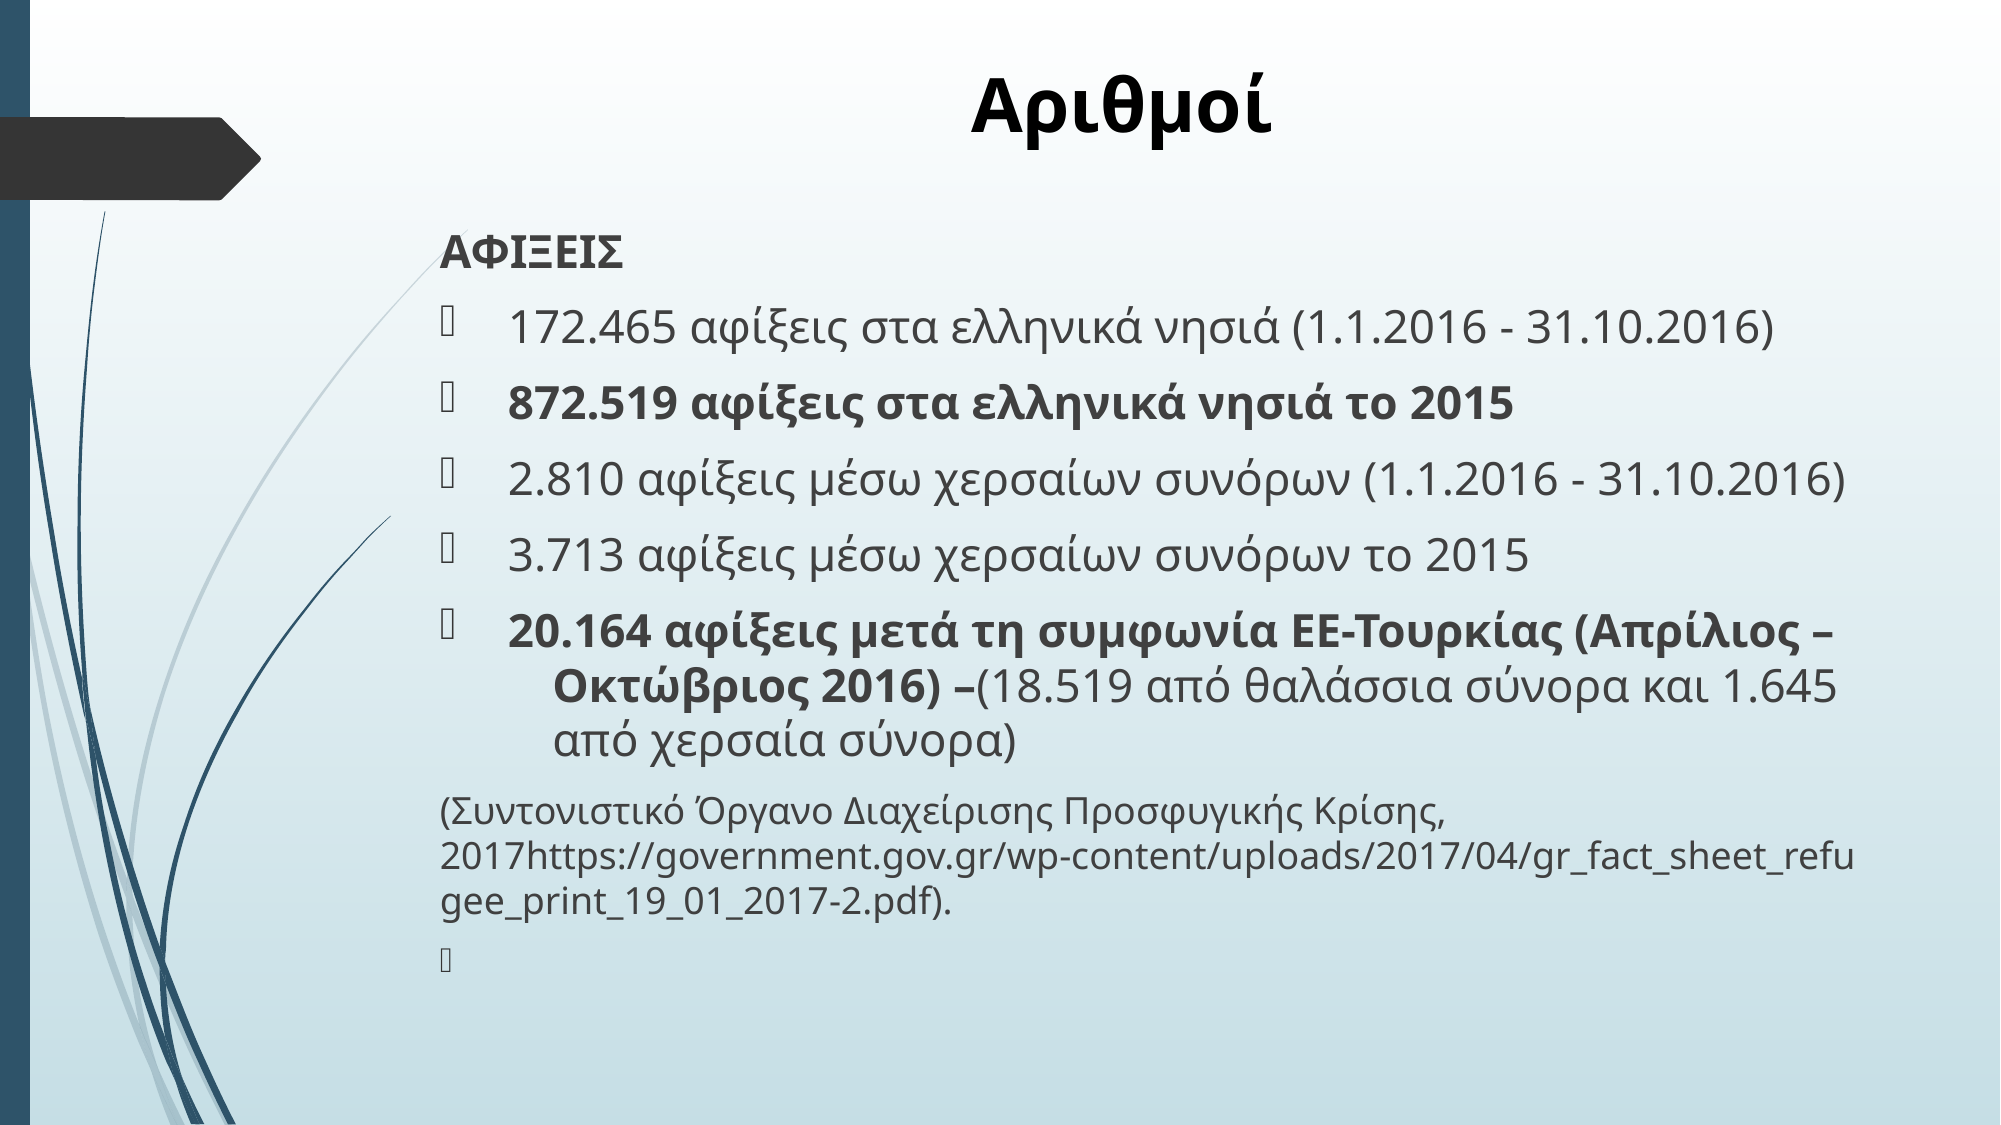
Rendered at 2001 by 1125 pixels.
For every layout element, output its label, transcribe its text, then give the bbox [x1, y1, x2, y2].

title Αριθμοί [391, 50, 1854, 215]
list ΑΦΙΞΕΙΣ 172.465 αφίξεις στα ελληνικά νησιά (1.1.2016 - 31.10.2016) 872.519 αφίξεις στα ελληνικά νησιά το 2015 2.810 αφίξεις μέσω χερσαίων συνόρων (1.1.2016 - 31.10.2016) 3.713 αφίξεις μέσω χερσαίων συνόρων το 2015 20.164 αφίξεις μετά τη συμφωνία ΕΕ-Τουρκίας (Απρίλιος – Οκτώβριος 2016) –(18.519 από θαλάσσια σύνορα και 1.645 από χερσαία σύνορα) (Συντονιστικό Όργανο Διαχείρισης Προσφυγικής Κρίσης, 2017https://government.gov.gr/wp-content/uploads/2017/04/gr_fact_sheet_refugee_print_19_01_2017-2.pdf). [424, 214, 1888, 970]
